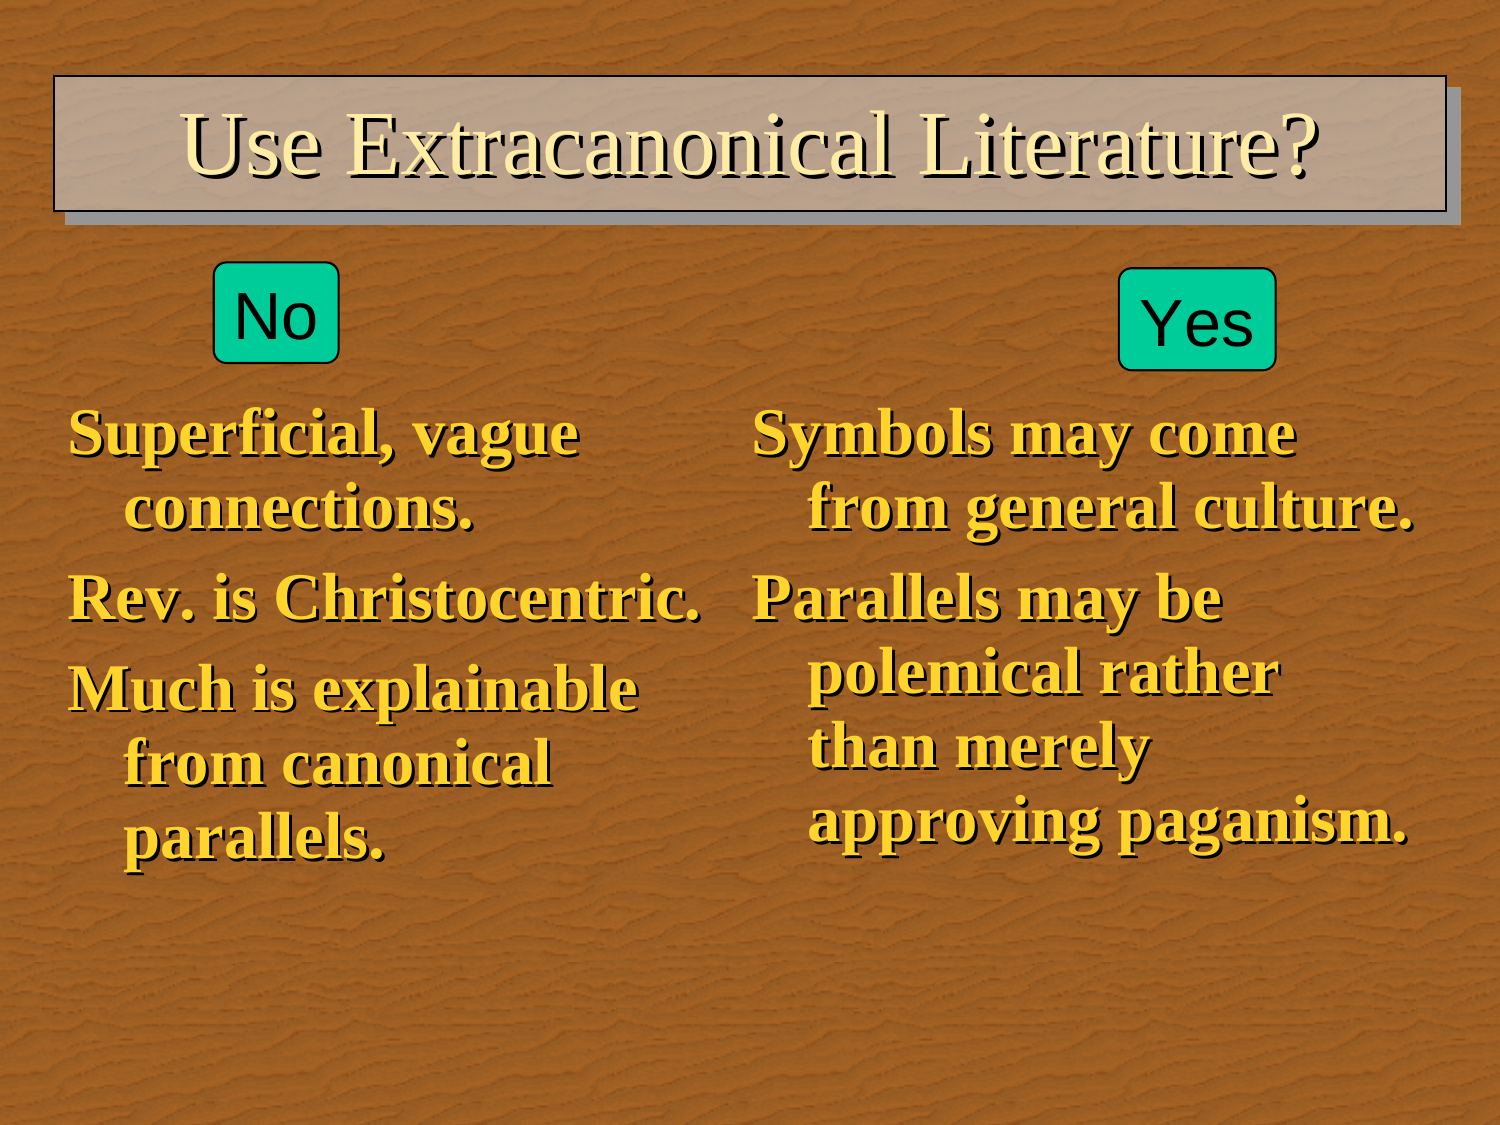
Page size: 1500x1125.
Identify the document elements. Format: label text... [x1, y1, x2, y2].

text_box Yes [1118, 268, 1276, 371]
list Symbols may come from general culture. Parallels may be polemical rather than merely approving paganism. [736, 387, 1435, 1000]
text_box No [213, 262, 339, 364]
list Superficial, vague connections. Rev. is Christocentric. Much is explainable from canonical parallels. [52, 387, 736, 1000]
picture [0, 0, 1500, 1125]
title Use Extracanonical Literature? [65, 85, 1435, 203]
